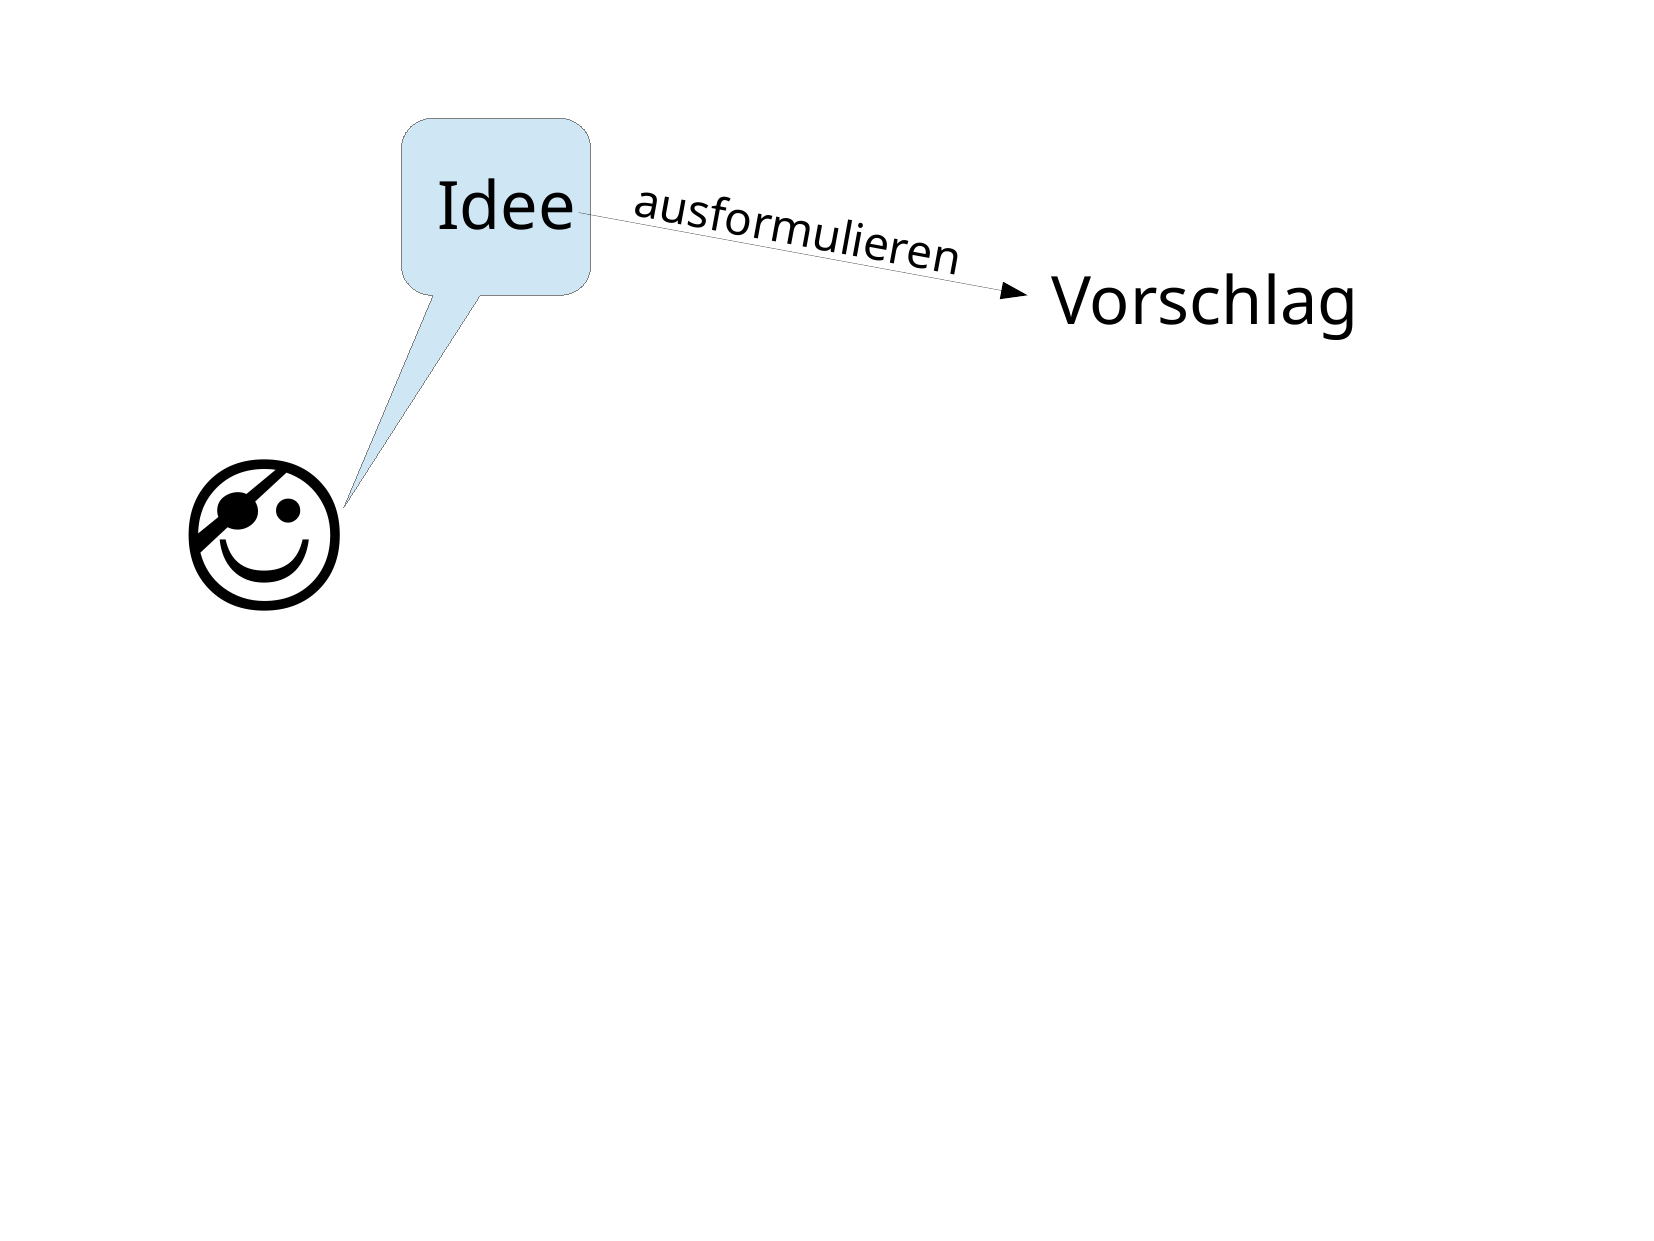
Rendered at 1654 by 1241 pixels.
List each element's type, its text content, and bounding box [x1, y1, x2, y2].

text_box ausformulieren [627, 155, 993, 306]
text_box Idee [437, 159, 579, 248]
text_box Vorschlag [1051, 254, 1406, 343]
text_box [343, 118, 591, 508]
text_box  [165, 462, 364, 678]
